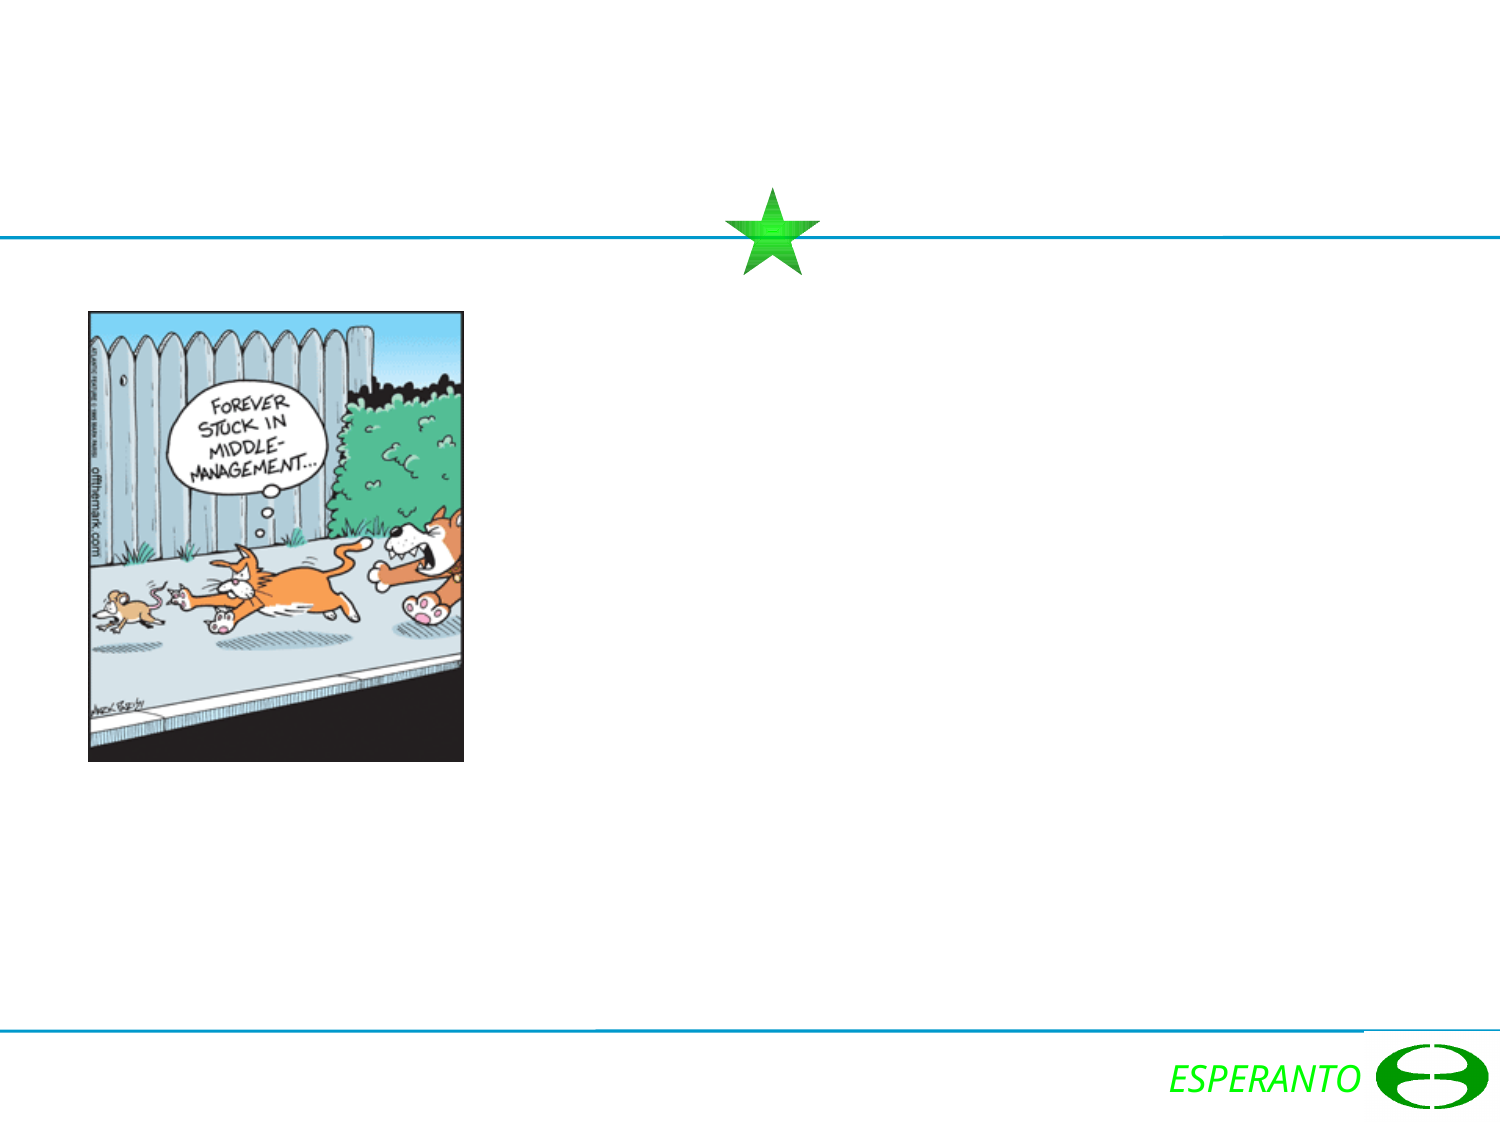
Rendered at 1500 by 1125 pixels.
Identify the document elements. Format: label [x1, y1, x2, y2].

picture [88, 311, 464, 762]
picture [1364, 1032, 1500, 1122]
